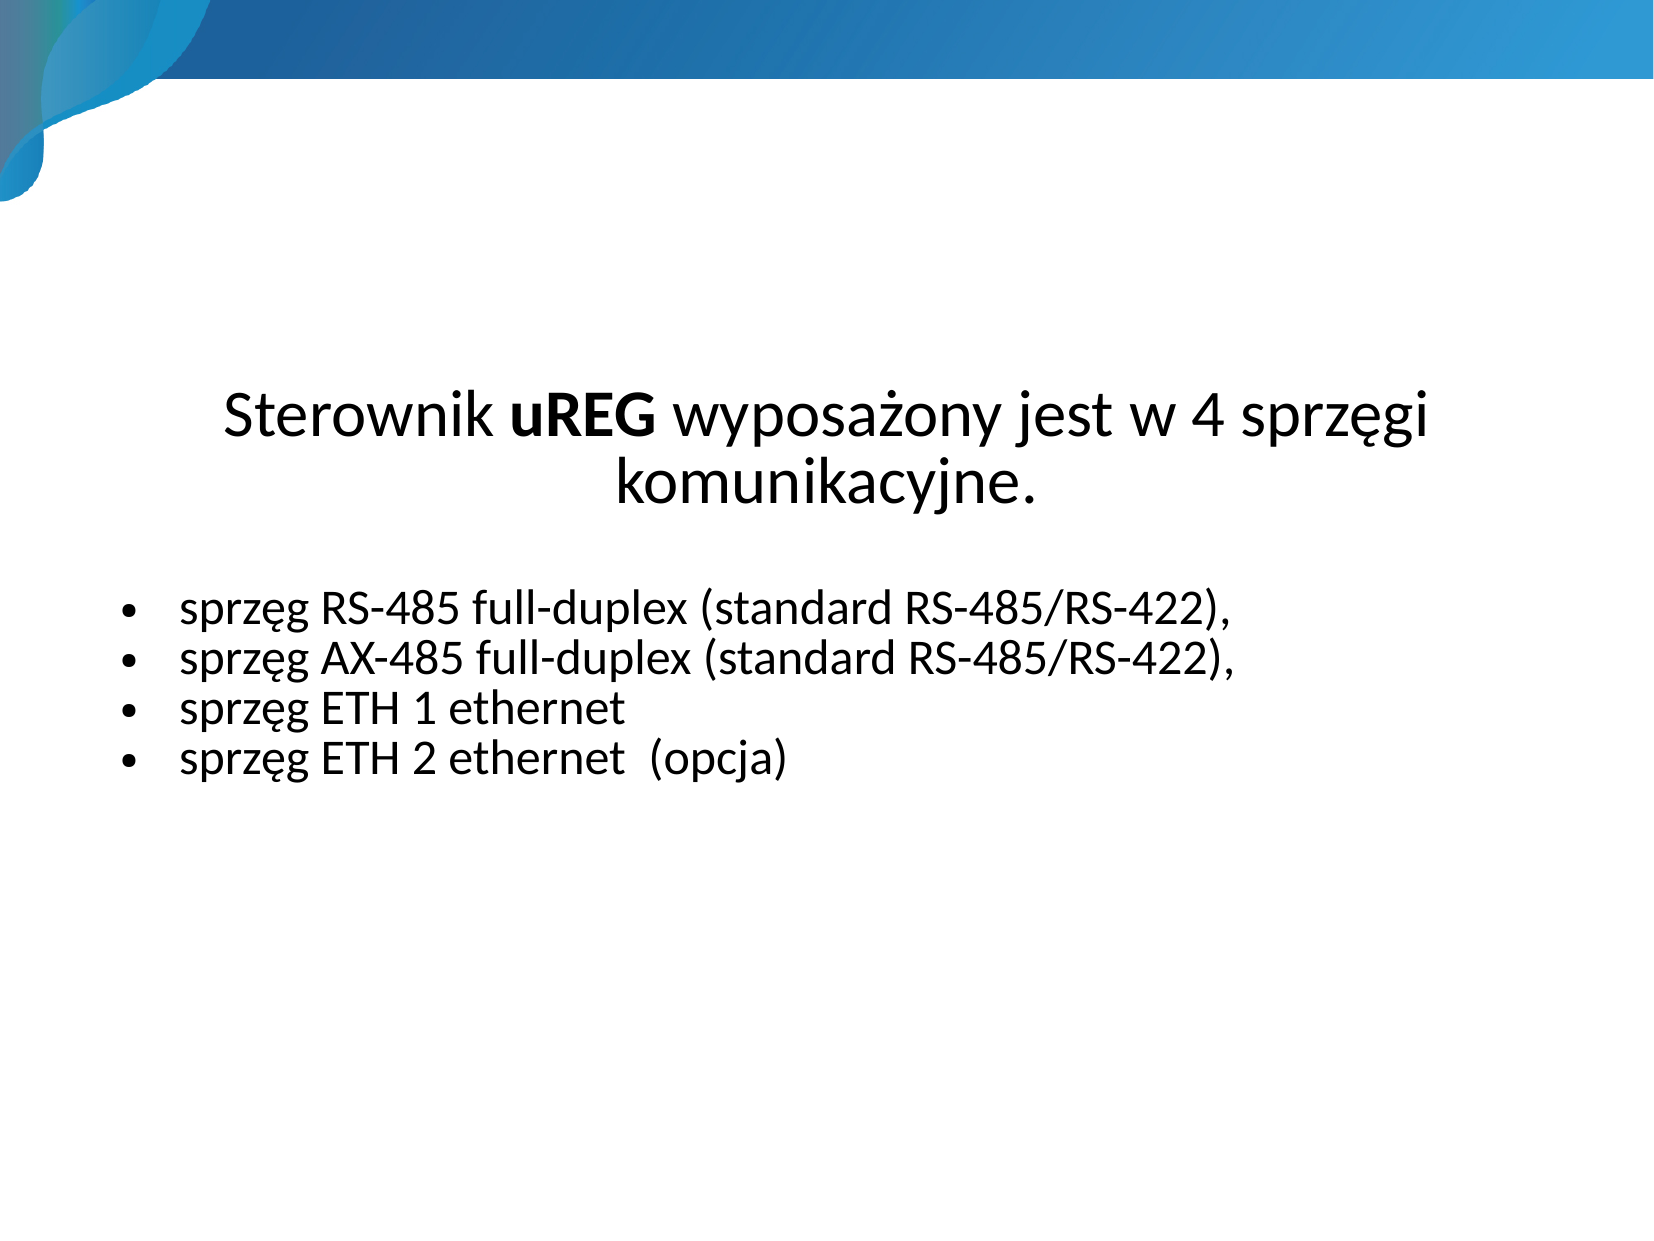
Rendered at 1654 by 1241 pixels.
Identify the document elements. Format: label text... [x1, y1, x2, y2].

subtitle Sterownik uREG wyposażony jest w 4 sprzęgi komunikacyjne. sprzęg RS-485 full-duplex (standard RS-485/RS-422), sprzęg AX-485 full-duplex (standard RS-485/RS-422), sprzęg ETH 1 ethernet sprzęg ETH 2 ethernet (opcja) [82, 132, 1571, 1093]
picture [0, 0, 1654, 1241]
